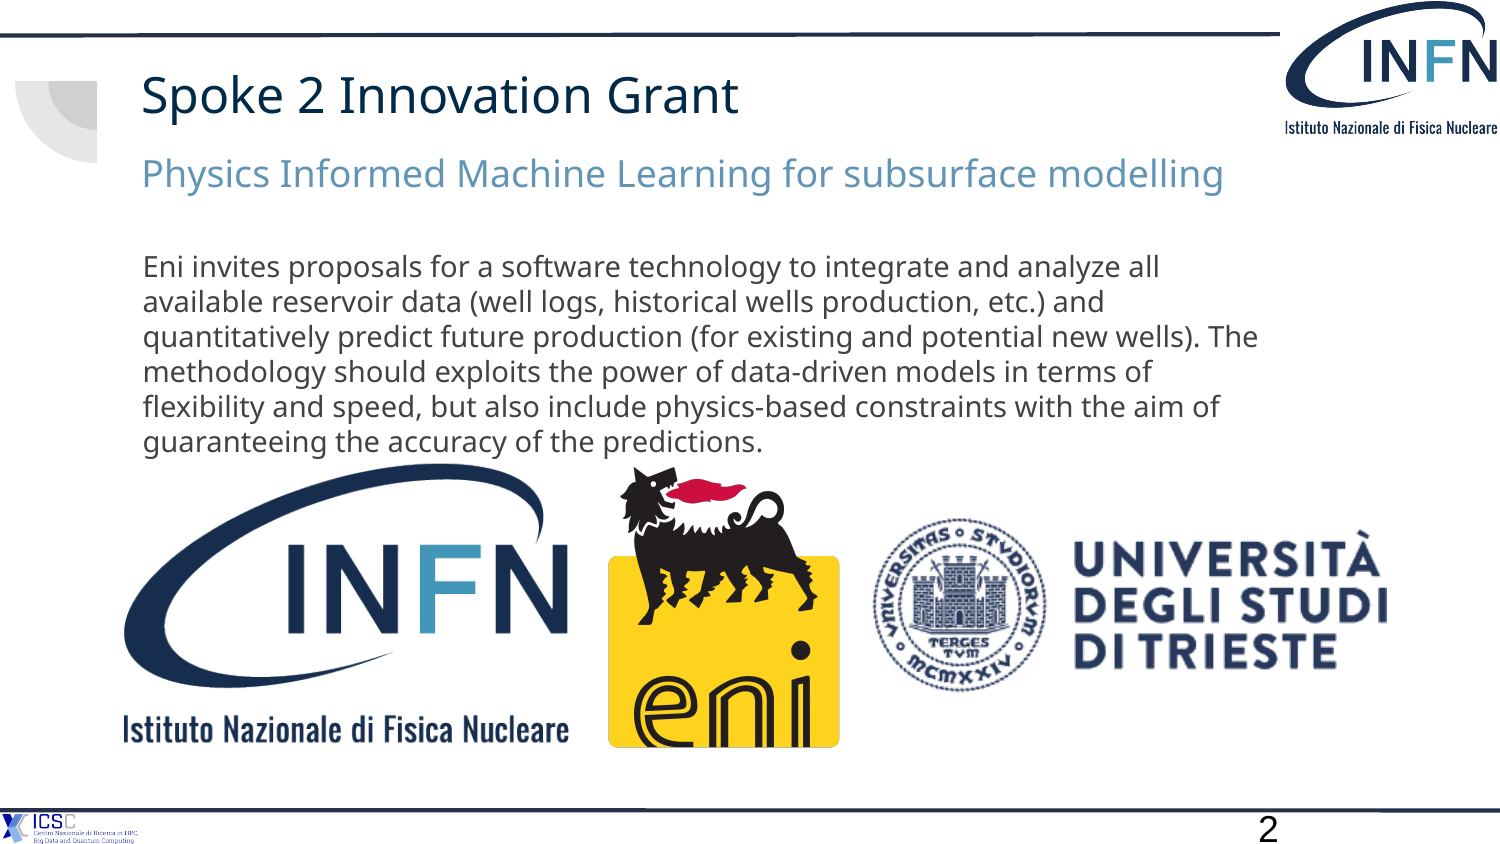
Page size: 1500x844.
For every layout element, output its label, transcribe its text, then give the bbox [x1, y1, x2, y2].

picture [1280, 0, 1500, 137]
title Physics Informed Machine Learning for subsurface modelling [126, 134, 1280, 222]
picture [0, 810, 143, 844]
list Eni invites proposals for a software technology to integrate and analyze all available reservoir data (well logs, historical wells production, etc.) and quantitatively predict future production (for existing and potential new wells). The methodology should exploits the power of data-driven models in terms of flexibility and speed, but also include physics-based constraints with the aim of guaranteeing the accuracy of the predictions. [127, 233, 1281, 406]
picture [604, 459, 843, 752]
picture [113, 461, 576, 750]
title Spoke 2 Innovation Grant [126, 48, 1280, 134]
picture [871, 476, 1387, 735]
